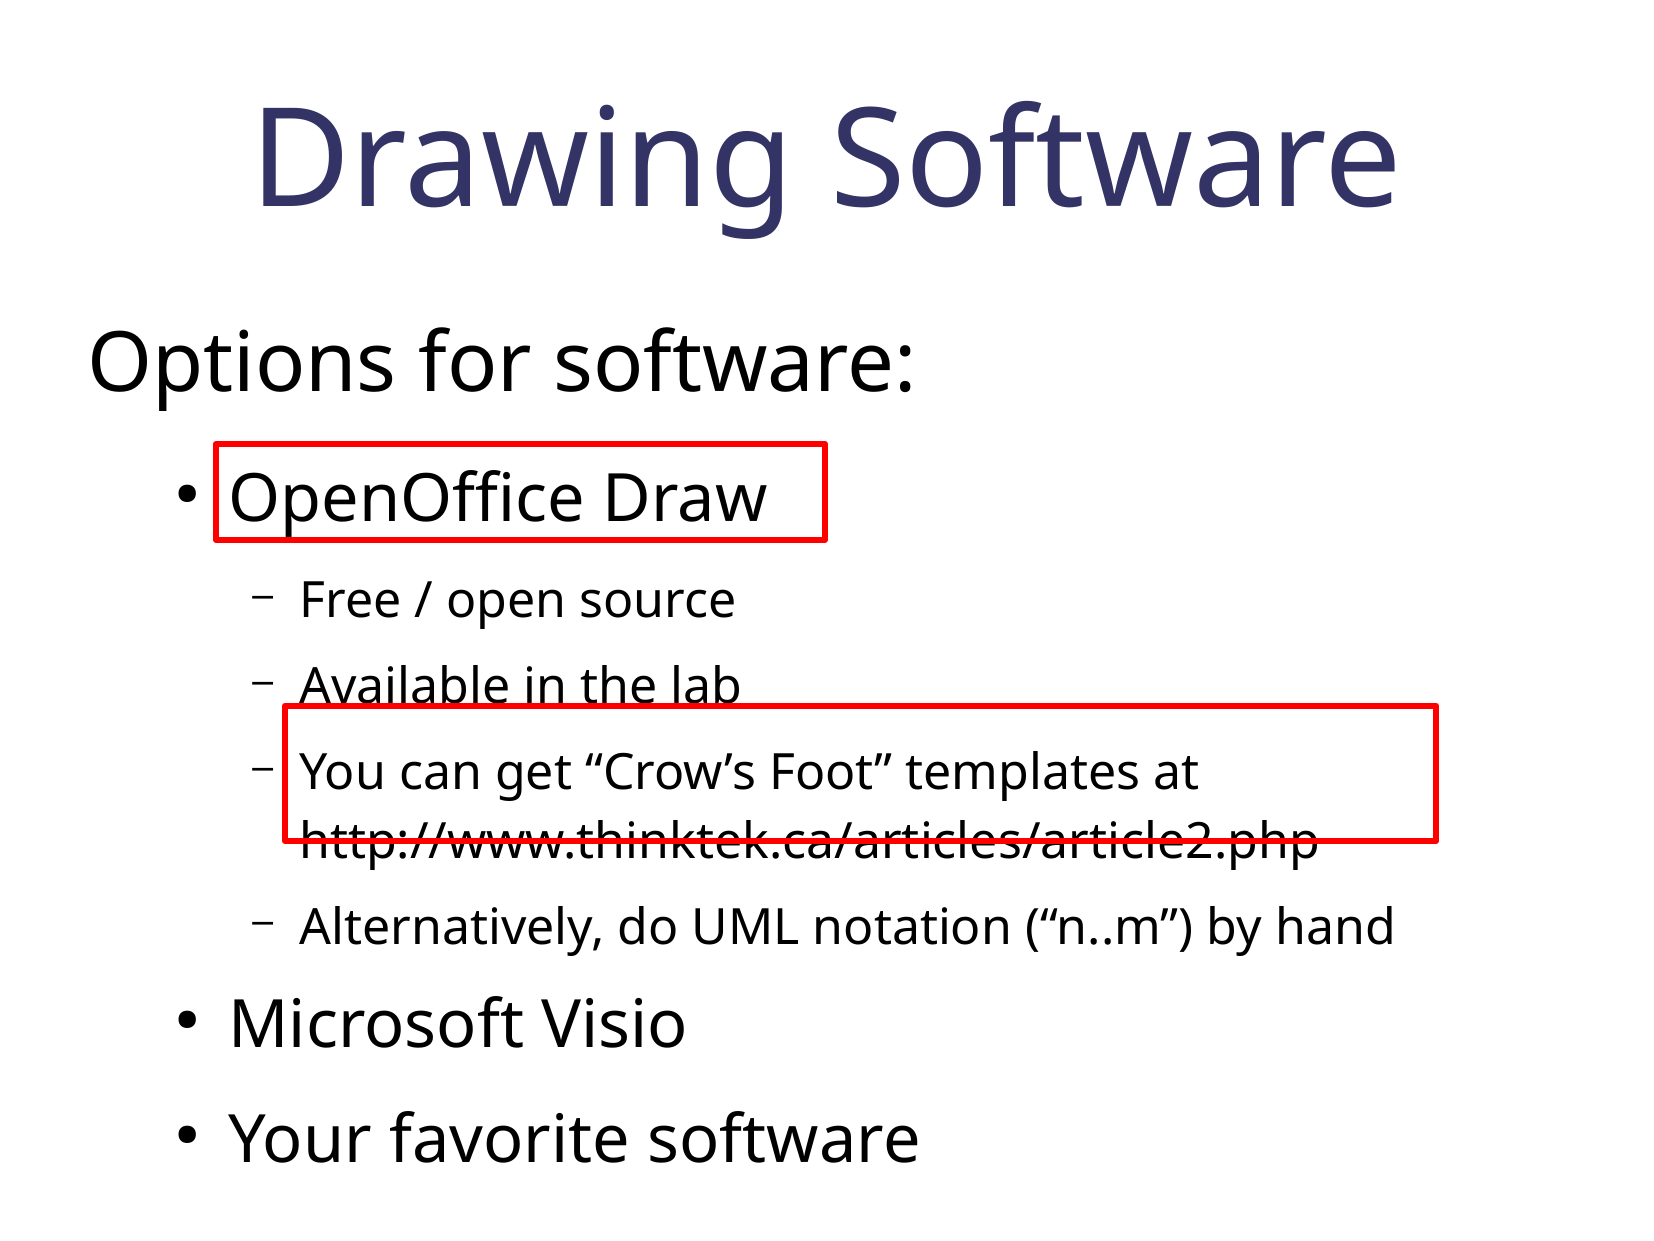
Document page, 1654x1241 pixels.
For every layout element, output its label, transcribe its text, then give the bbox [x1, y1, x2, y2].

list OpenOffice Draw Free / open source Available in the lab You can get “Crow’s Foot” templates at http://www.thinktek.ca/articles/article2.php Alternatively, do UML notation (“n..m”) by hand Microsoft Visio Your favorite software [219, 450, 822, 537]
text_box Options for software: [72, 294, 1161, 411]
title Drawing Software [82, 49, 1571, 257]
list OpenOffice Draw Free / open source Available in the lab You can get “Crow’s Foot” templates at http://www.thinktek.ca/articles/article2.php Alternatively, do UML notation (“n..m”) by hand Microsoft Visio Your favorite software [86, 450, 1576, 1126]
